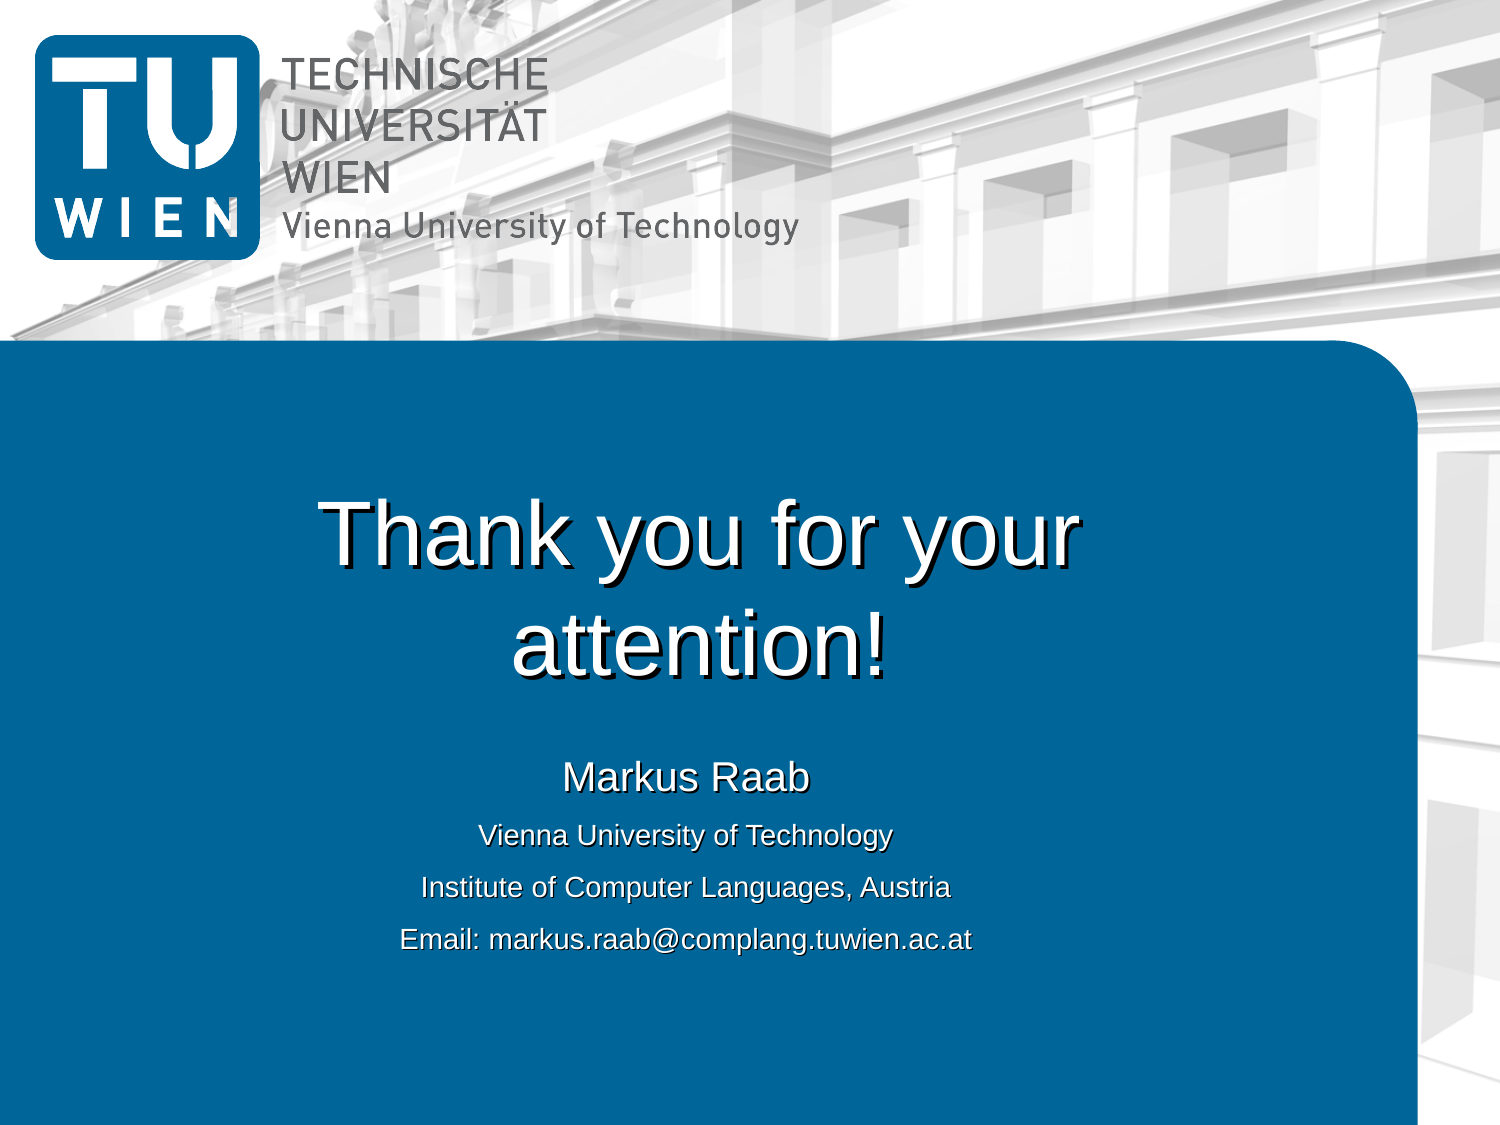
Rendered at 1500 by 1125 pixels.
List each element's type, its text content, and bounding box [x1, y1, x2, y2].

title Thank you for your attention! [316, 473, 1099, 759]
picture [0, 0, 1500, 1125]
subtitle Markus Raab Vienna University of Technology Institute of Computer Languages, Austria Email: markus.raab@complang.tuwien.ac.at [399, 750, 1016, 955]
